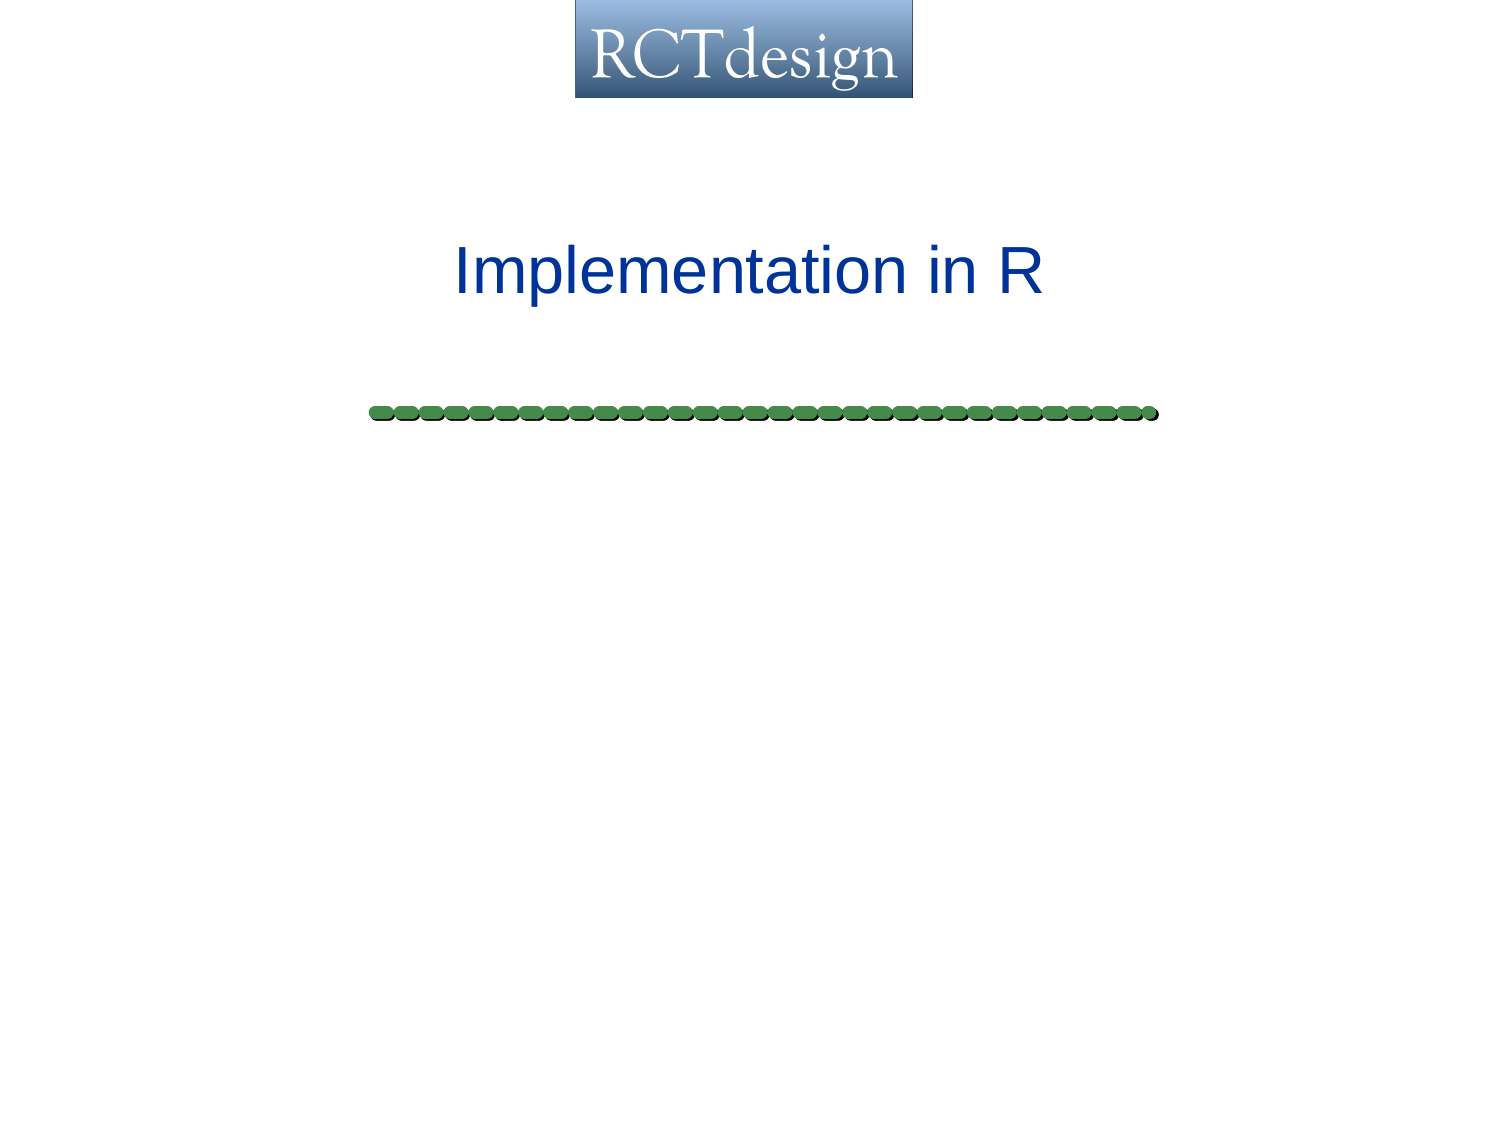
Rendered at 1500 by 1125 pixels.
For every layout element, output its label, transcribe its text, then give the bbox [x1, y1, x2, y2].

title Implementation in R [112, 146, 1388, 388]
picture [575, 0, 913, 98]
